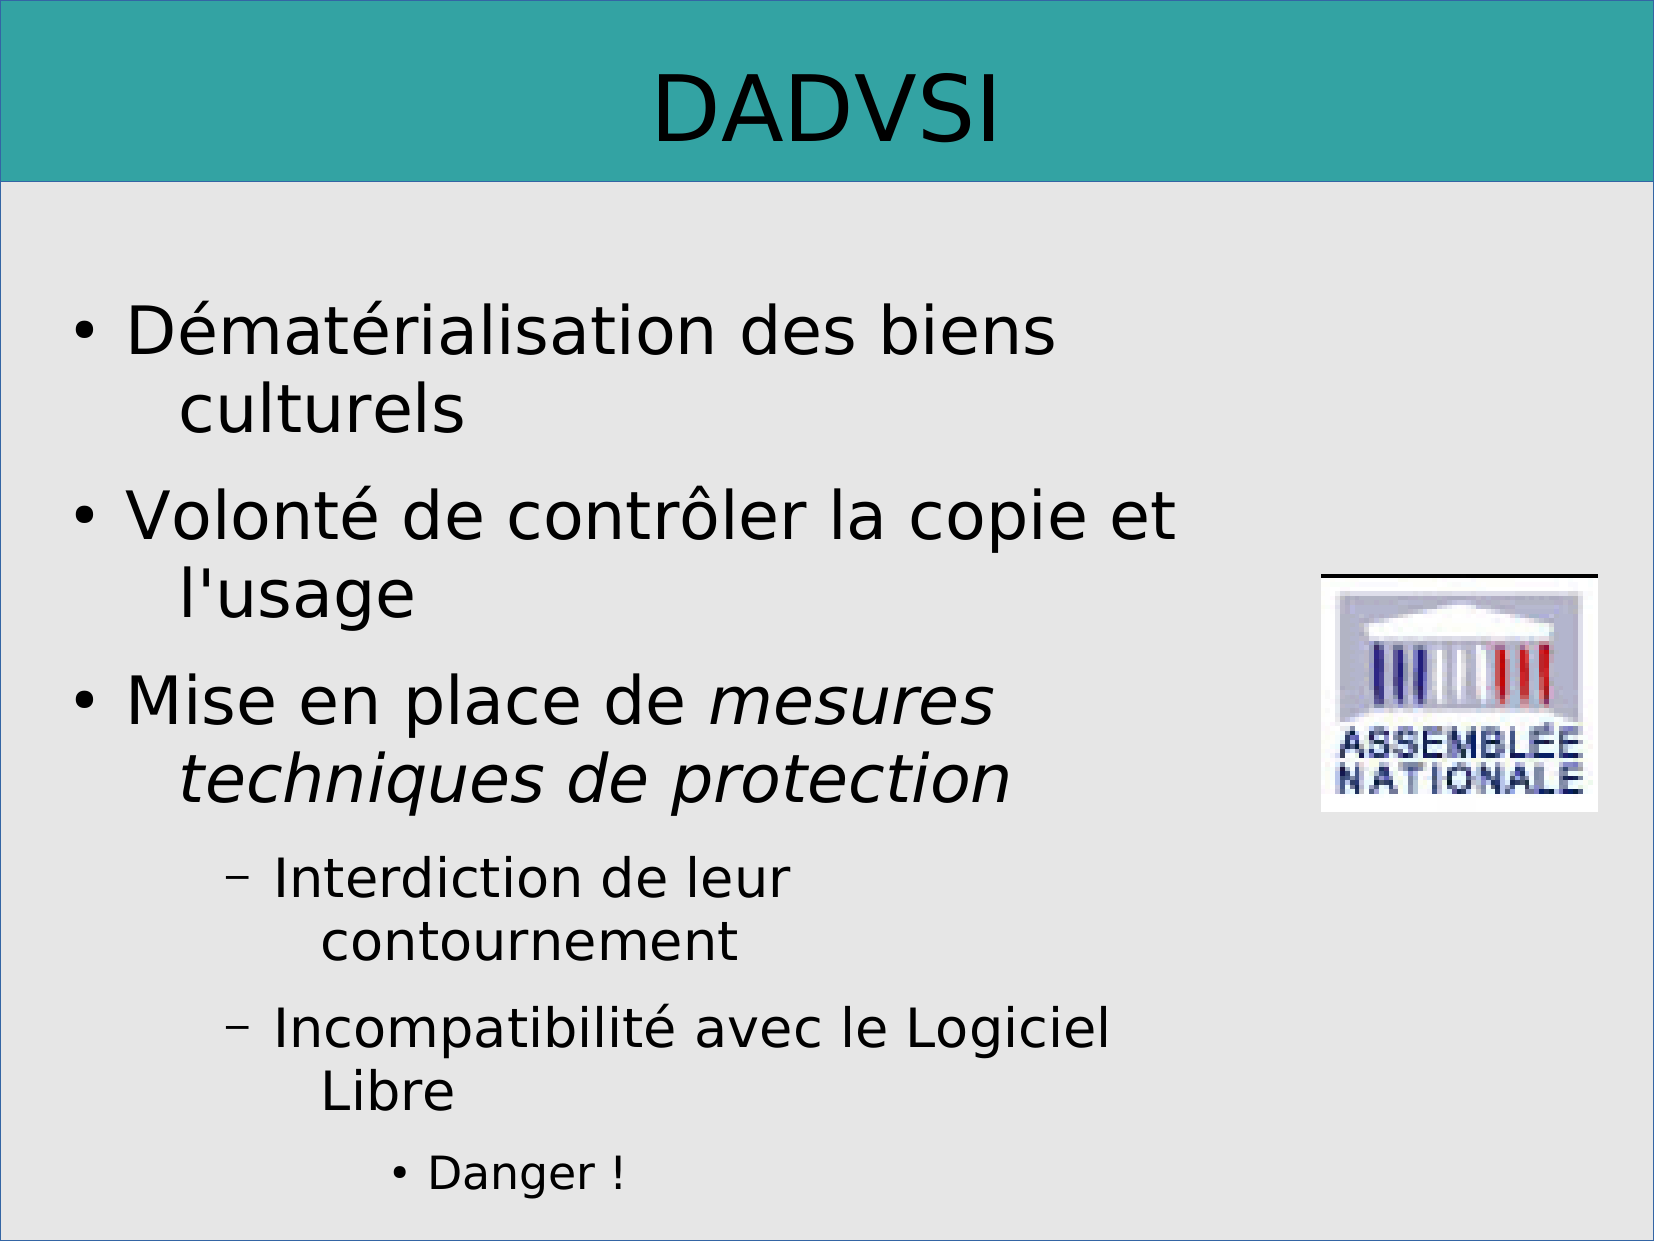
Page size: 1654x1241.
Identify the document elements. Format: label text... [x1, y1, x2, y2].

picture [1321, 574, 1598, 812]
list Dématérialisation des biens culturels Volonté de contrôler la copie et l'usage Mise en place de mesures techniques de protection Interdiction de leur contournement Incompatibilité avec le Logiciel Libre Danger ! [37, 292, 1220, 1075]
title DADVSI [82, 49, 1571, 170]
